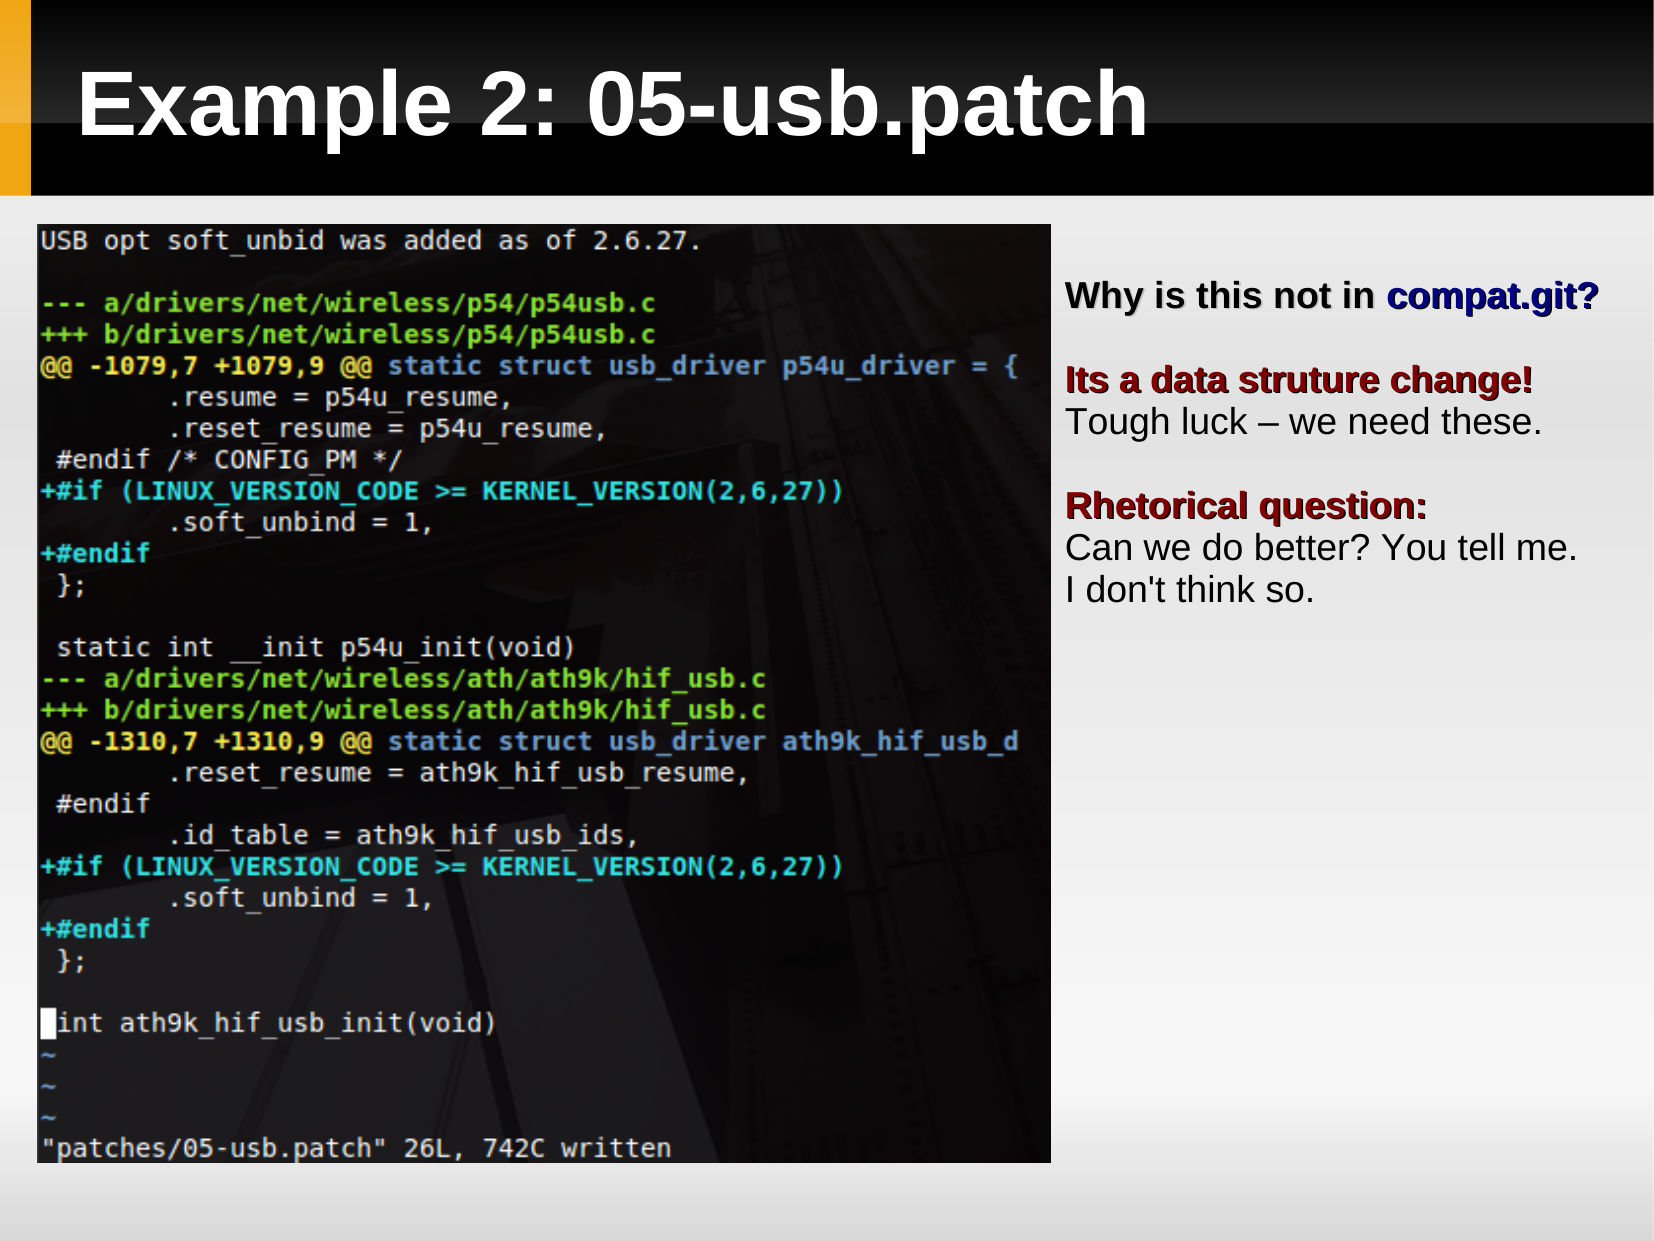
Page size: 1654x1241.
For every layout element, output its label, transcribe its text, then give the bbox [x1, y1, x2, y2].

title Example 2: 05-usb.patch [76, 0, 1565, 208]
text_box Why is this not in compat.git? Its a data struture change! Tough luck – we need these. Rhetorical question: Can we do better? You tell me. I don't think so. [1050, 225, 1651, 1163]
picture [0, 0, 1654, 1241]
